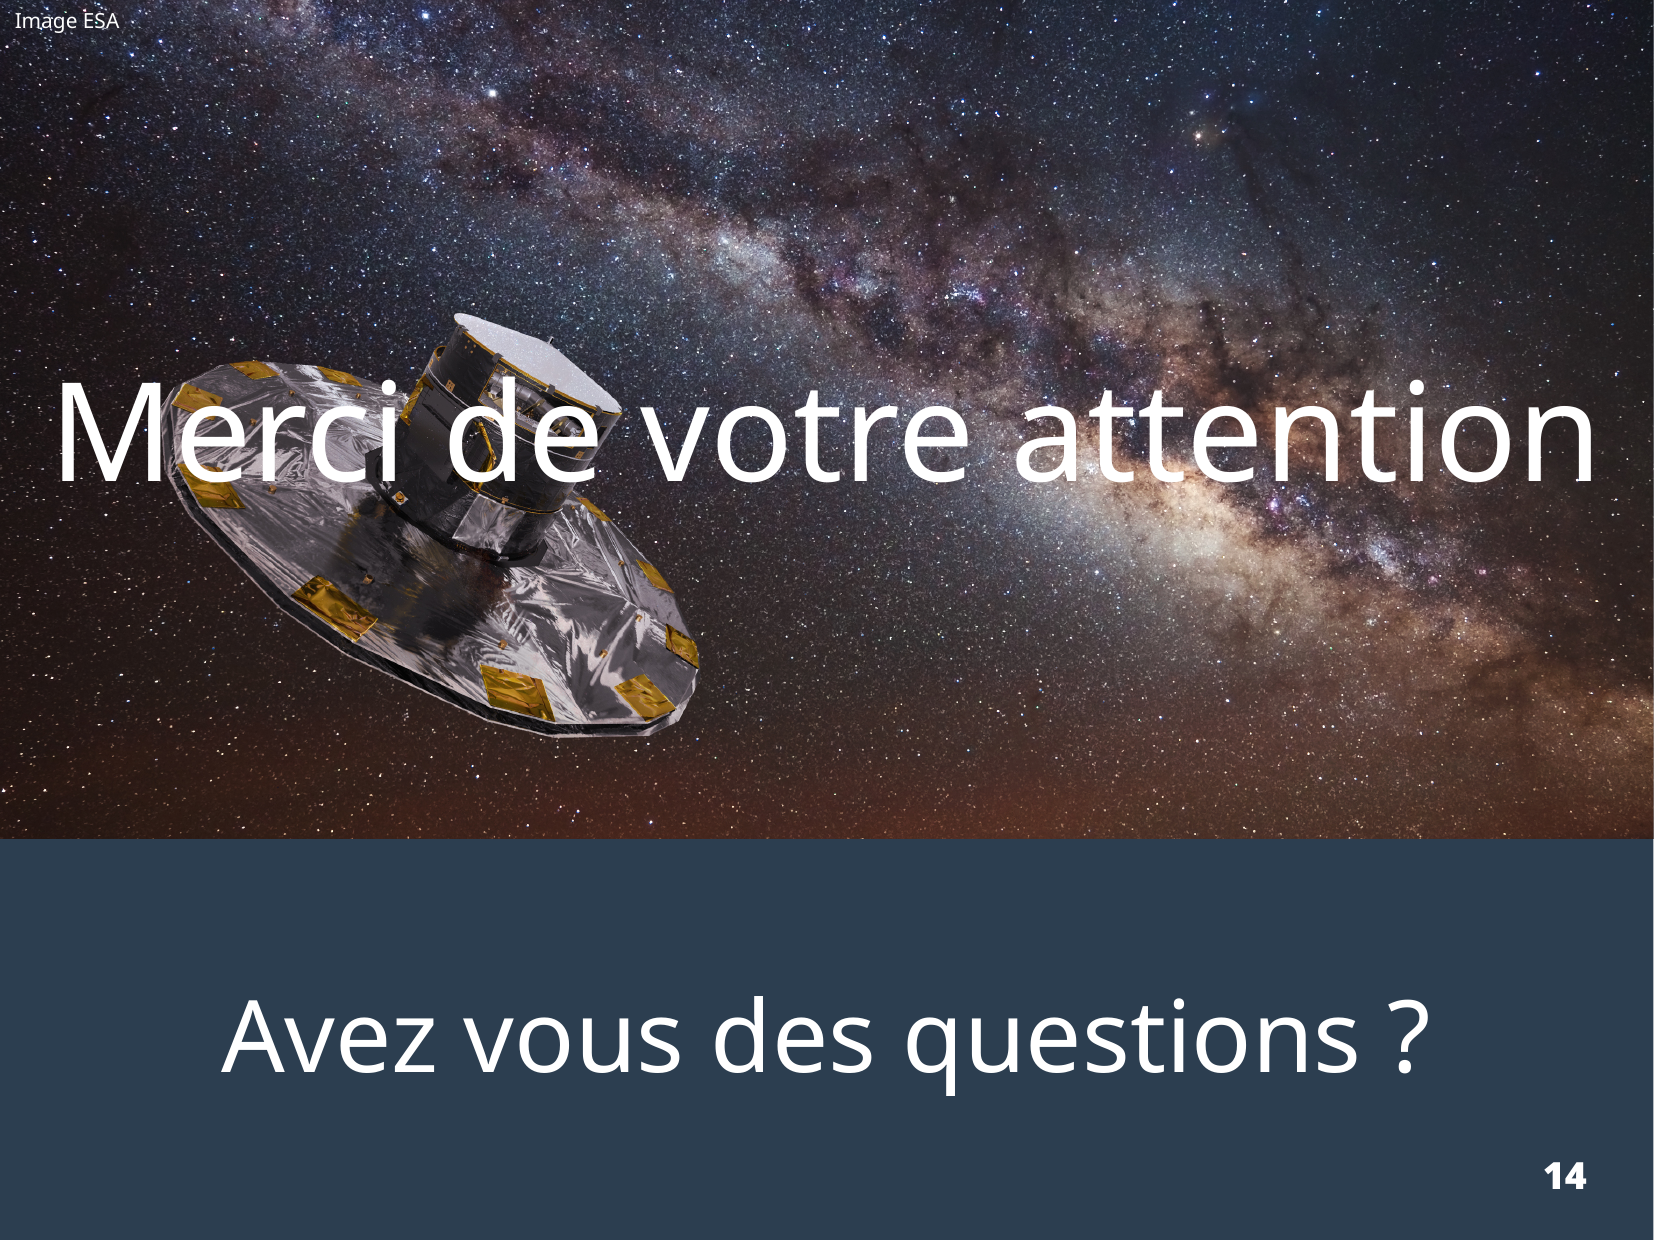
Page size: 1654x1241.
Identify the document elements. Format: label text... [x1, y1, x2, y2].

subtitle Merci de votre attention [0, 0, 1654, 826]
text_box Avez vous des questions ? [0, 826, 1654, 1241]
